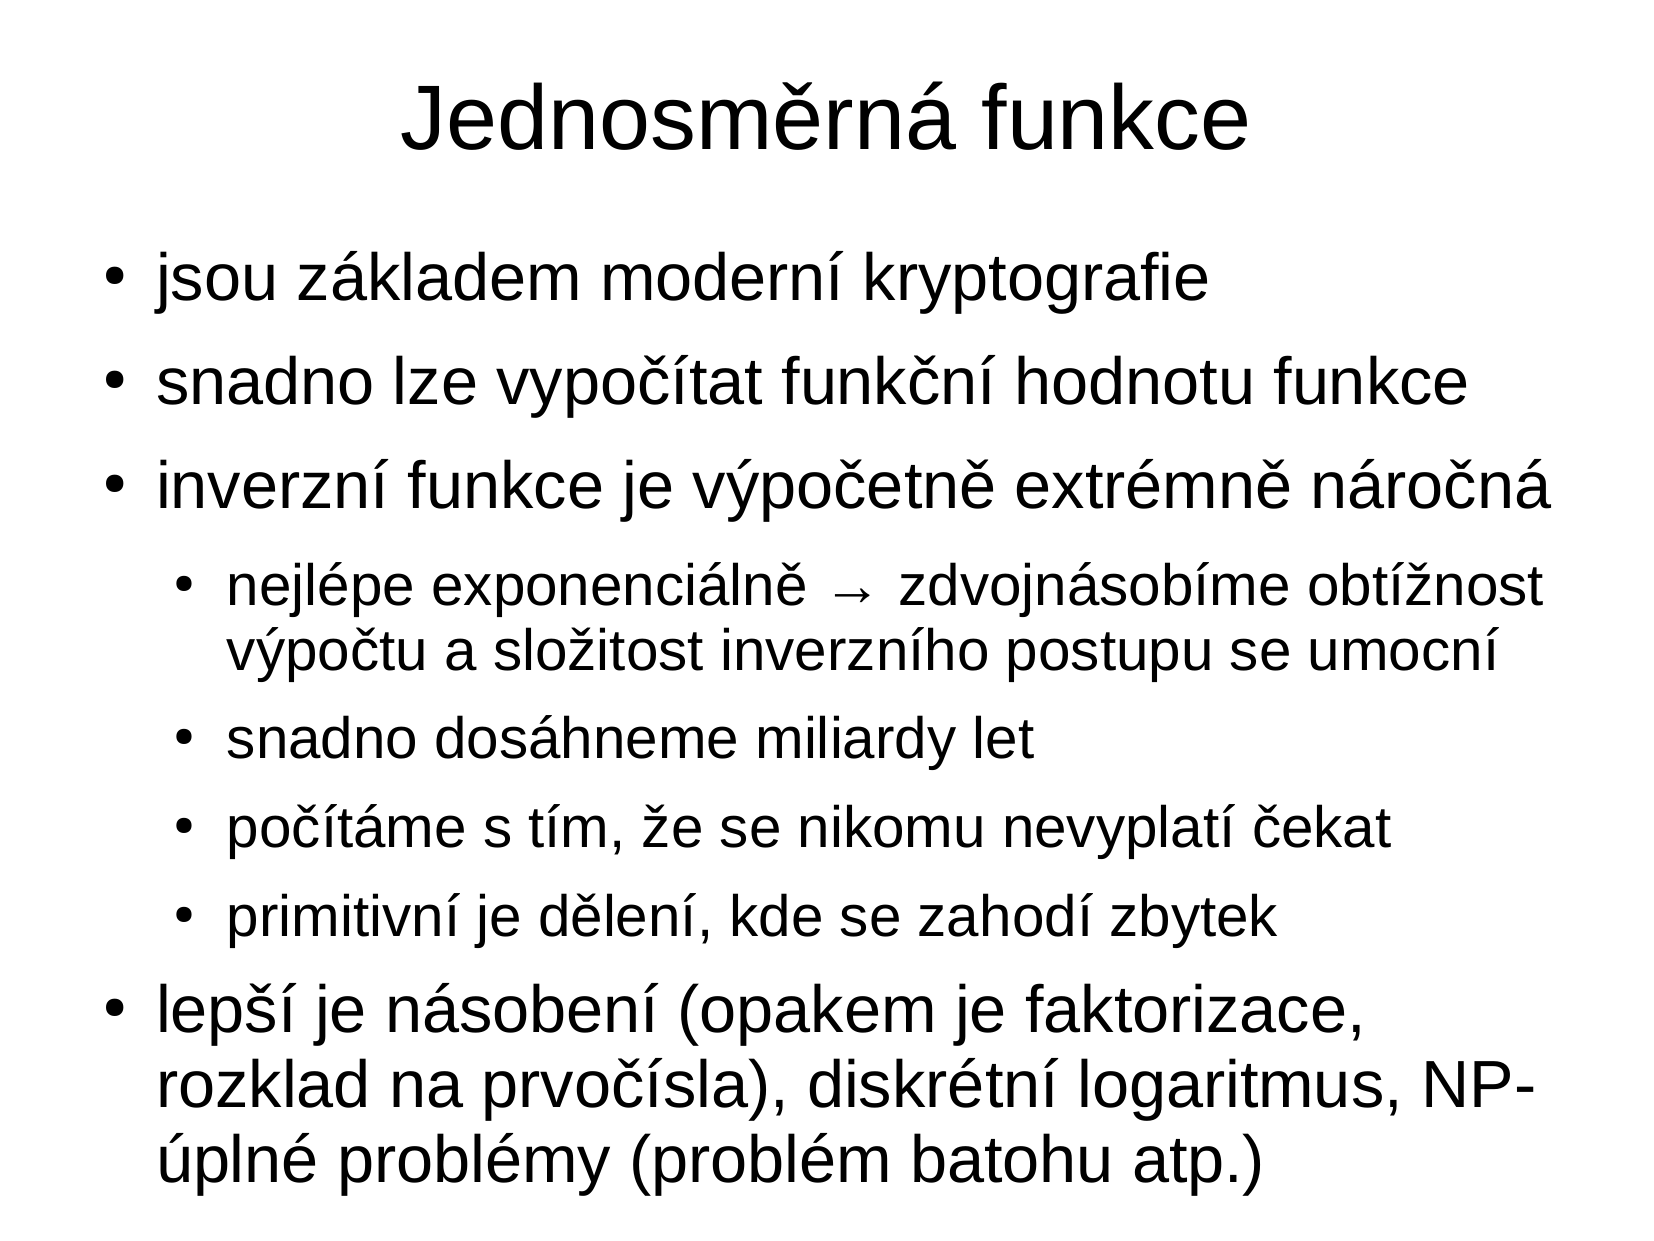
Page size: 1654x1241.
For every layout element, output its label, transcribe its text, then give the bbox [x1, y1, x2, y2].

title Jednosměrná funkce [82, 21, 1571, 214]
list jsou základem moderní kryptografie snadno lze vypočítat funkční hodnotu funkce inverzní funkce je výpočetně extrémně náročná nejlépe exponenciálně → zdvojnásobíme obtížnost výpočtu a složitost inverzního postupu se umocní snadno dosáhneme miliardy let počítáme s tím, že se nikomu nevyplatí čekat primitivní je dělení, kde se zahodí zbytek lepší je násobení (opakem je faktorizace, rozklad na prvočísla), diskrétní logaritmus, NP-úplné problémy (problém batohu atp.) [85, 239, 1597, 1197]
